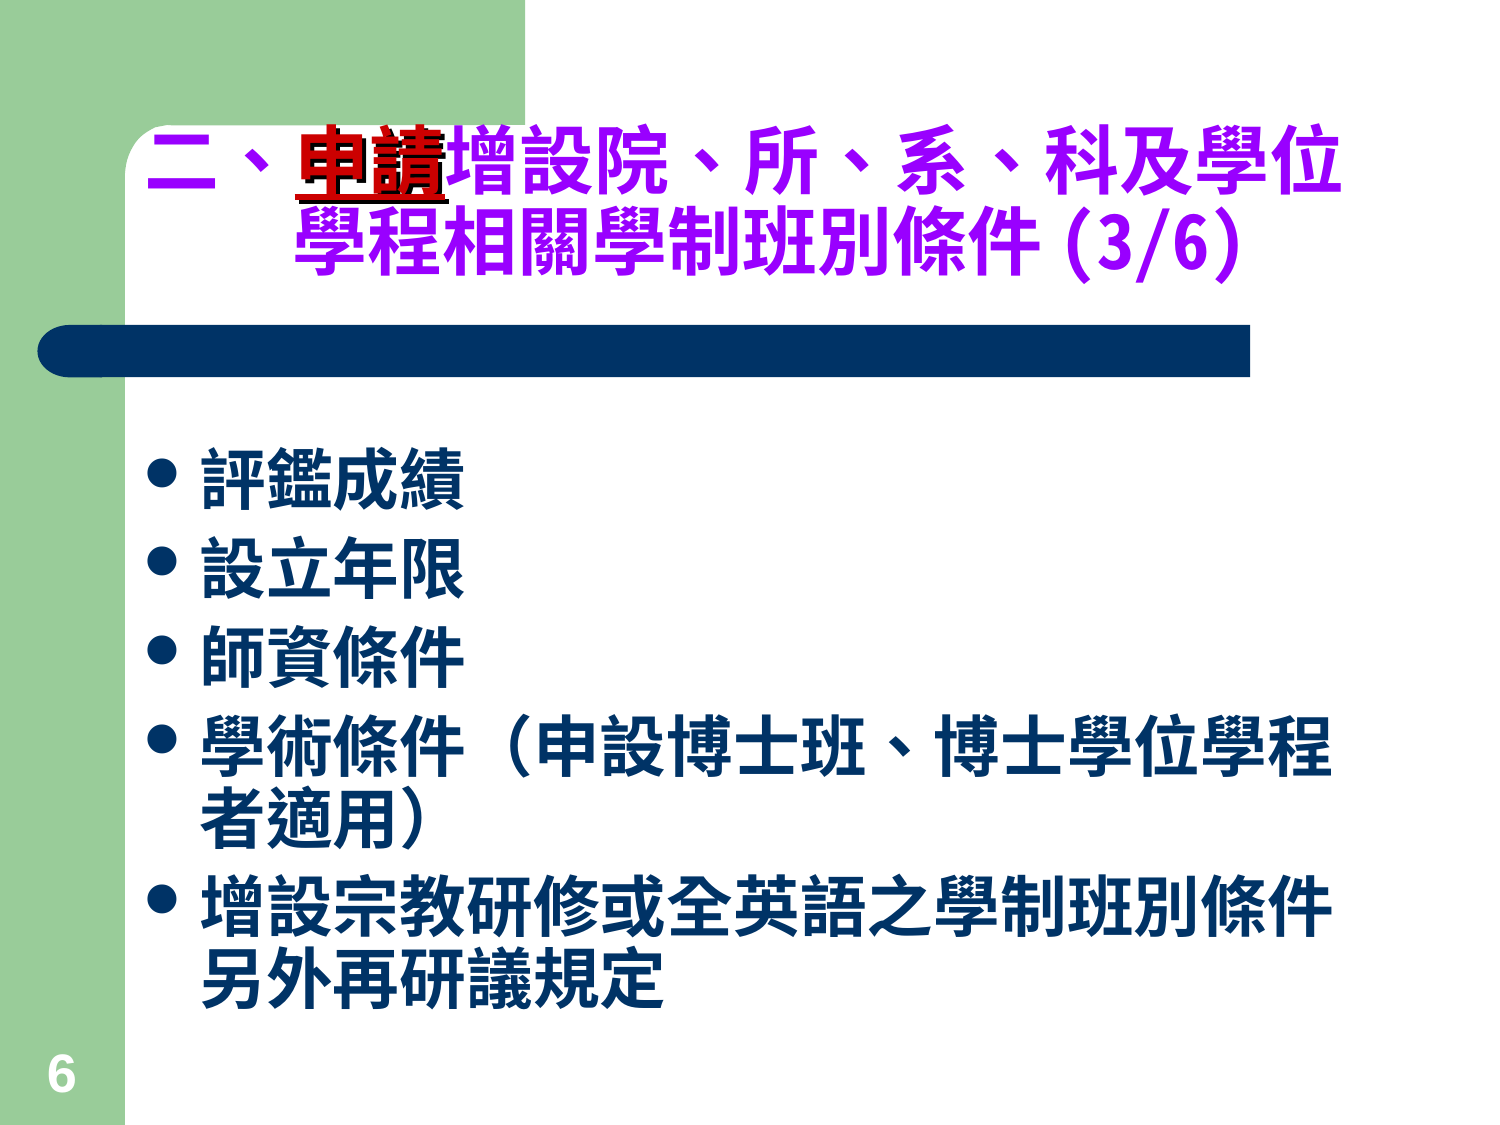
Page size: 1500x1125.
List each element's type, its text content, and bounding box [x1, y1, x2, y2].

title 二、申請增設院、所、系、科及學位學程相關學制班別條件(3/6) [136, 136, 1414, 301]
list 評鑑成績 設立年限 師資條件 學術條件（申設博士班、博士學位學程者適用） 增設宗教研修或全英語之學制班別條件另外再研議規定 [135, 432, 1398, 1044]
